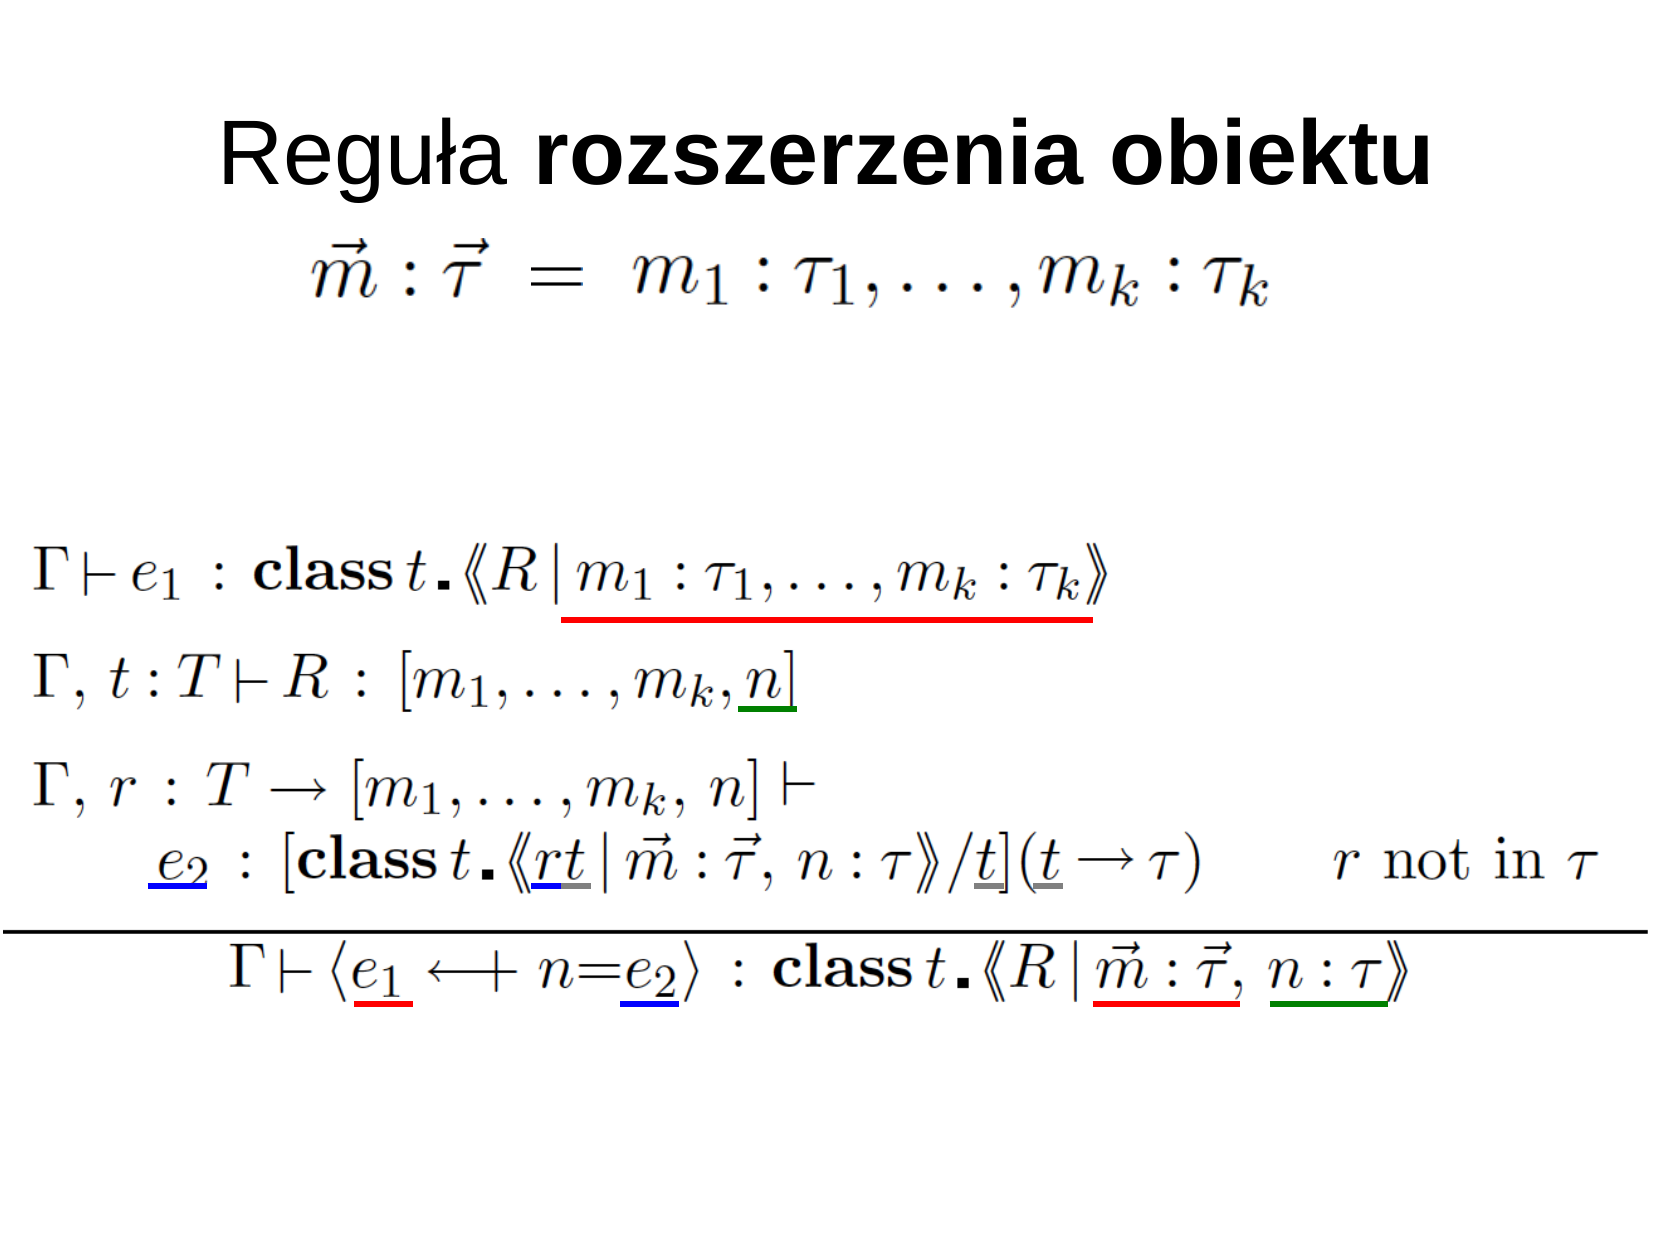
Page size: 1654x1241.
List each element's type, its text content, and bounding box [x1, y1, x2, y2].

title Reguła rozszerzenia obiektu [82, 49, 1571, 257]
picture [531, 261, 583, 296]
picture [620, 229, 1280, 337]
picture [3, 538, 1654, 1026]
picture [300, 238, 502, 325]
